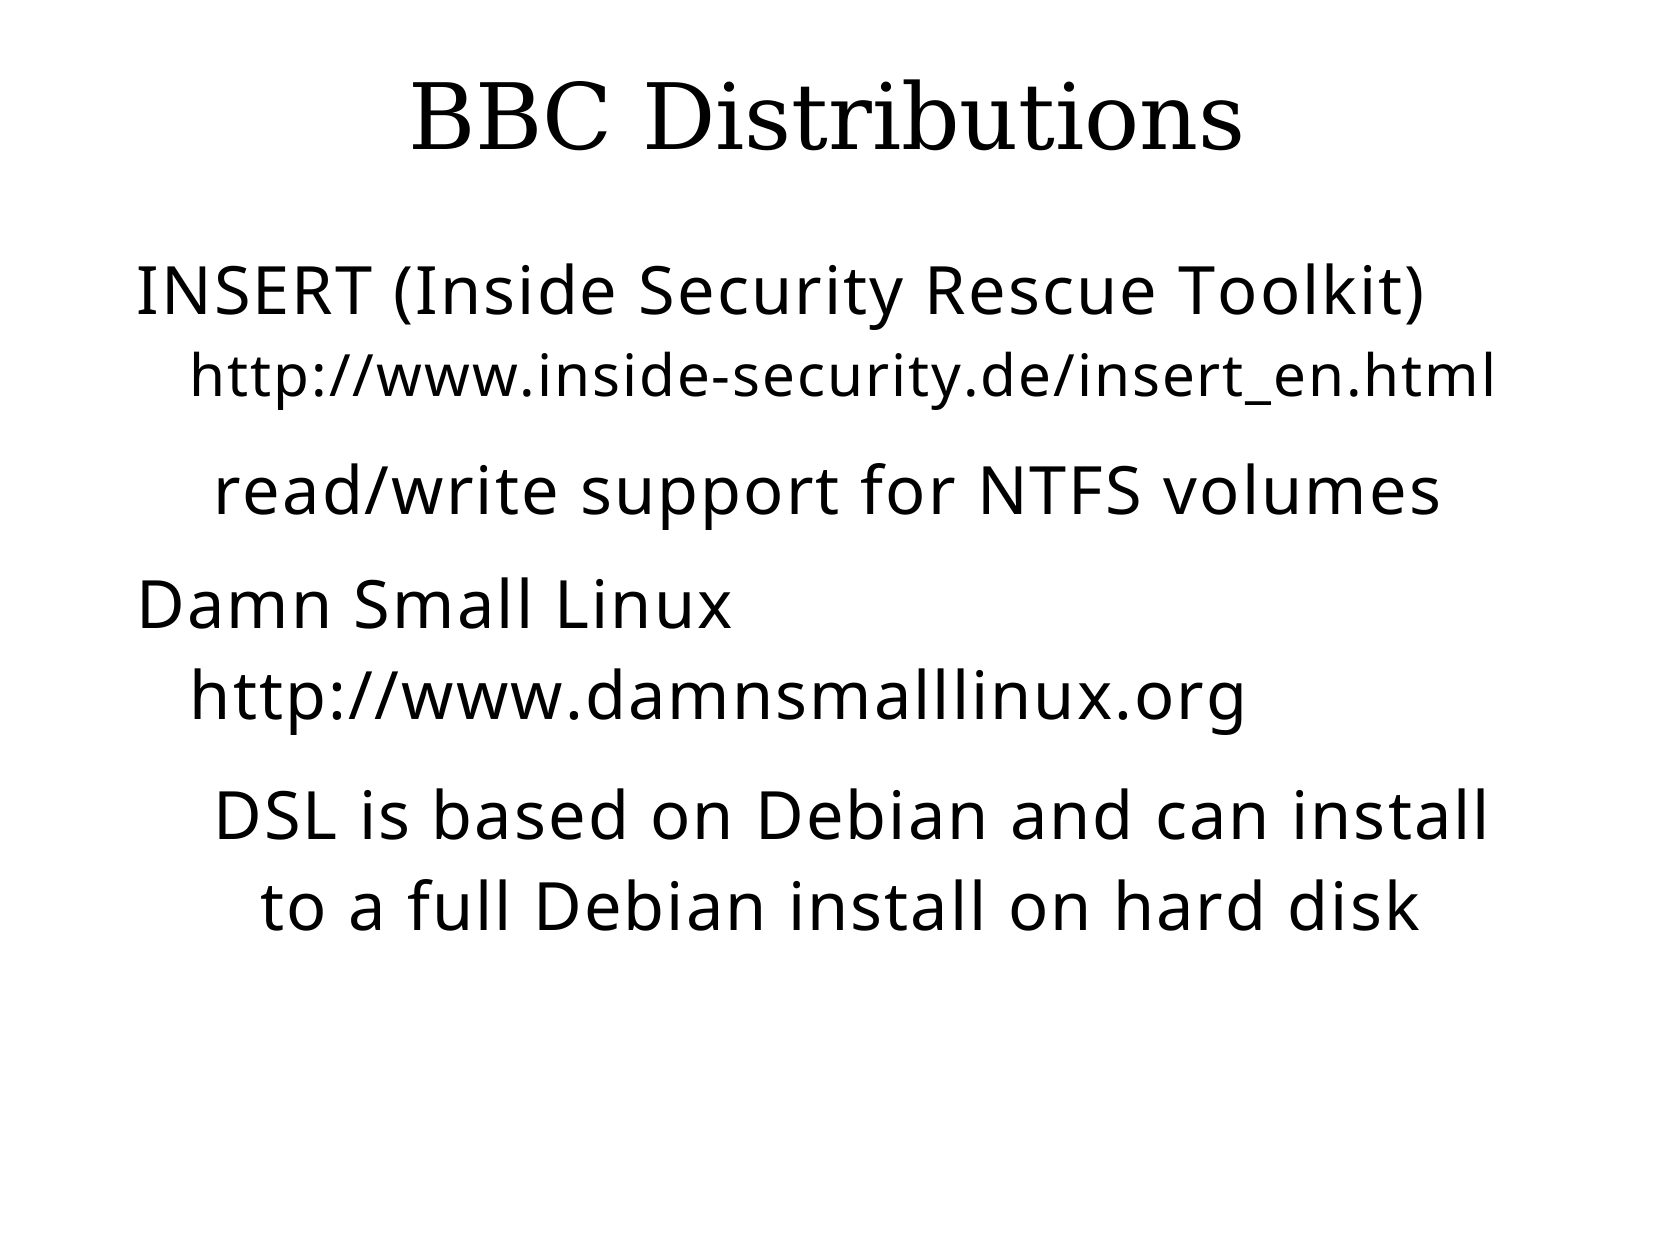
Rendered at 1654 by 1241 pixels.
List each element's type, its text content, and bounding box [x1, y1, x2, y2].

title BBC Distributions [121, 14, 1534, 222]
list INSERT (Inside Security Rescue Toolkit) http://www.inside-security.de/insert_en.html read/write support for NTFS volumes Damn Small Linux http://www.damnsmalllinux.org DSL is based on Debian and can install to a full Debian install on hard disk [118, 243, 1532, 1241]
